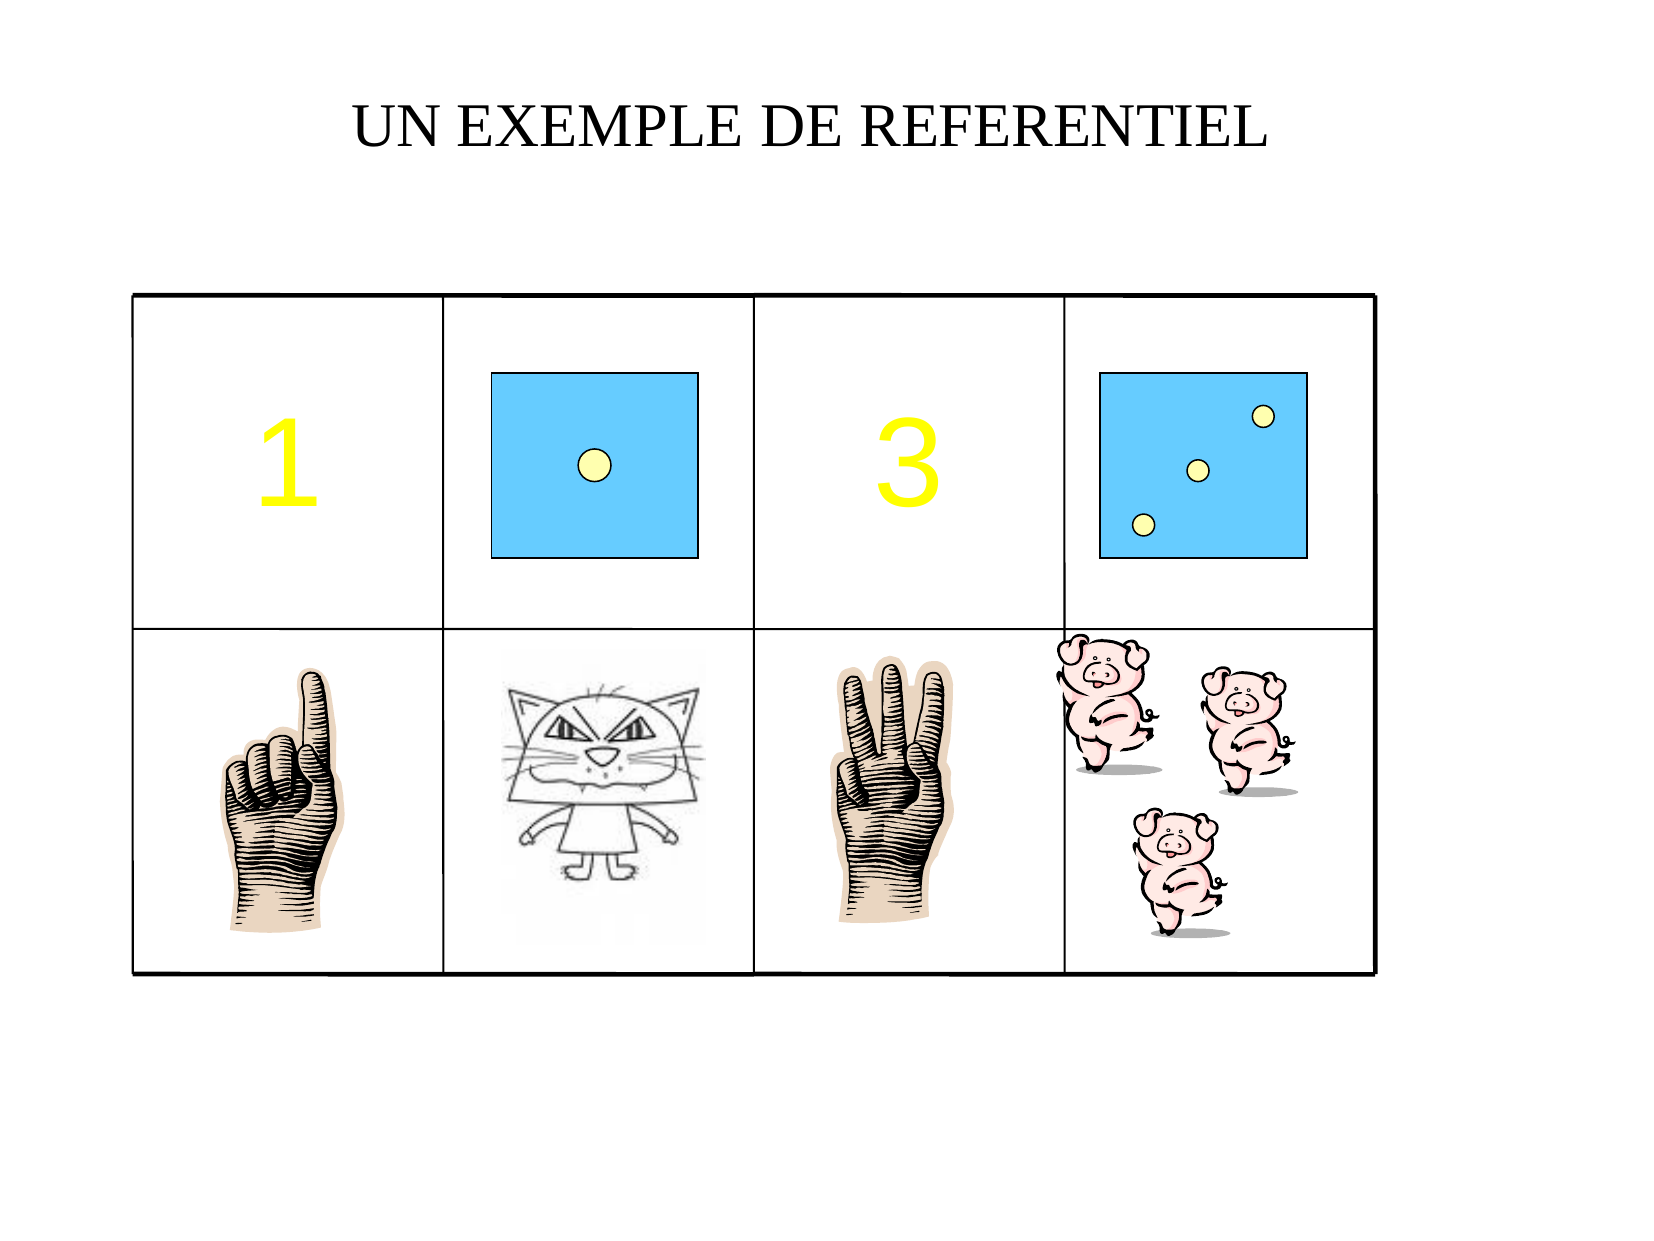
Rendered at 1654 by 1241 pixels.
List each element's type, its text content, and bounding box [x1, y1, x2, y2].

text_box 1 [134, 298, 442, 627]
picture [1132, 807, 1231, 939]
picture [1056, 633, 1163, 776]
picture [828, 655, 957, 924]
text_box 3 [755, 298, 1063, 628]
picture [501, 649, 706, 945]
picture [1200, 666, 1299, 798]
chart [169, 88, 1452, 264]
picture [219, 666, 346, 934]
text_box [491, 373, 698, 558]
text_box [1100, 373, 1307, 558]
